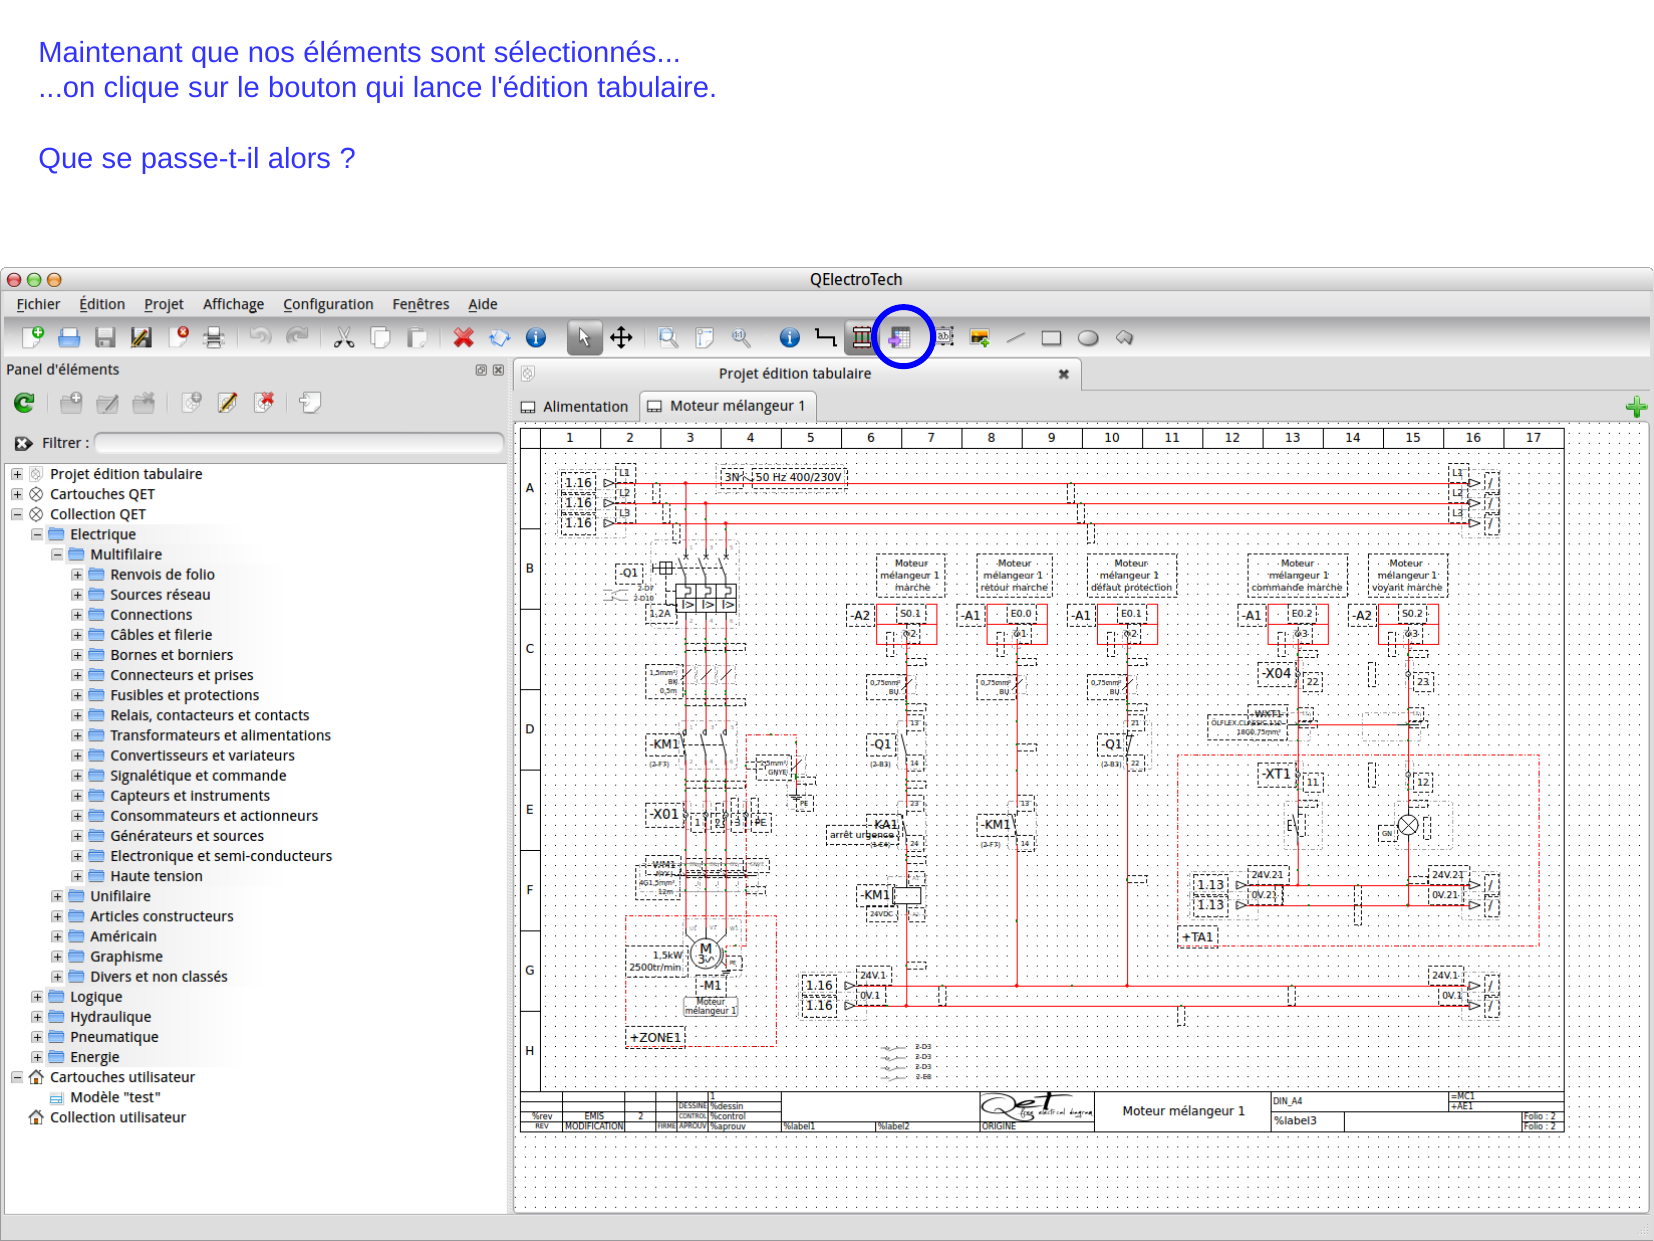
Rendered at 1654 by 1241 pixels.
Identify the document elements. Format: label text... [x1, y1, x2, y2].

picture [0, 267, 1654, 1241]
text_box Maintenant que nos éléments sont sélectionnés... [23, 28, 1607, 64]
text_box Que se passe-t-il alors ? [23, 134, 1607, 194]
text_box ...on clique sur le bouton qui lance l'édition tabulaire. [23, 64, 1607, 124]
